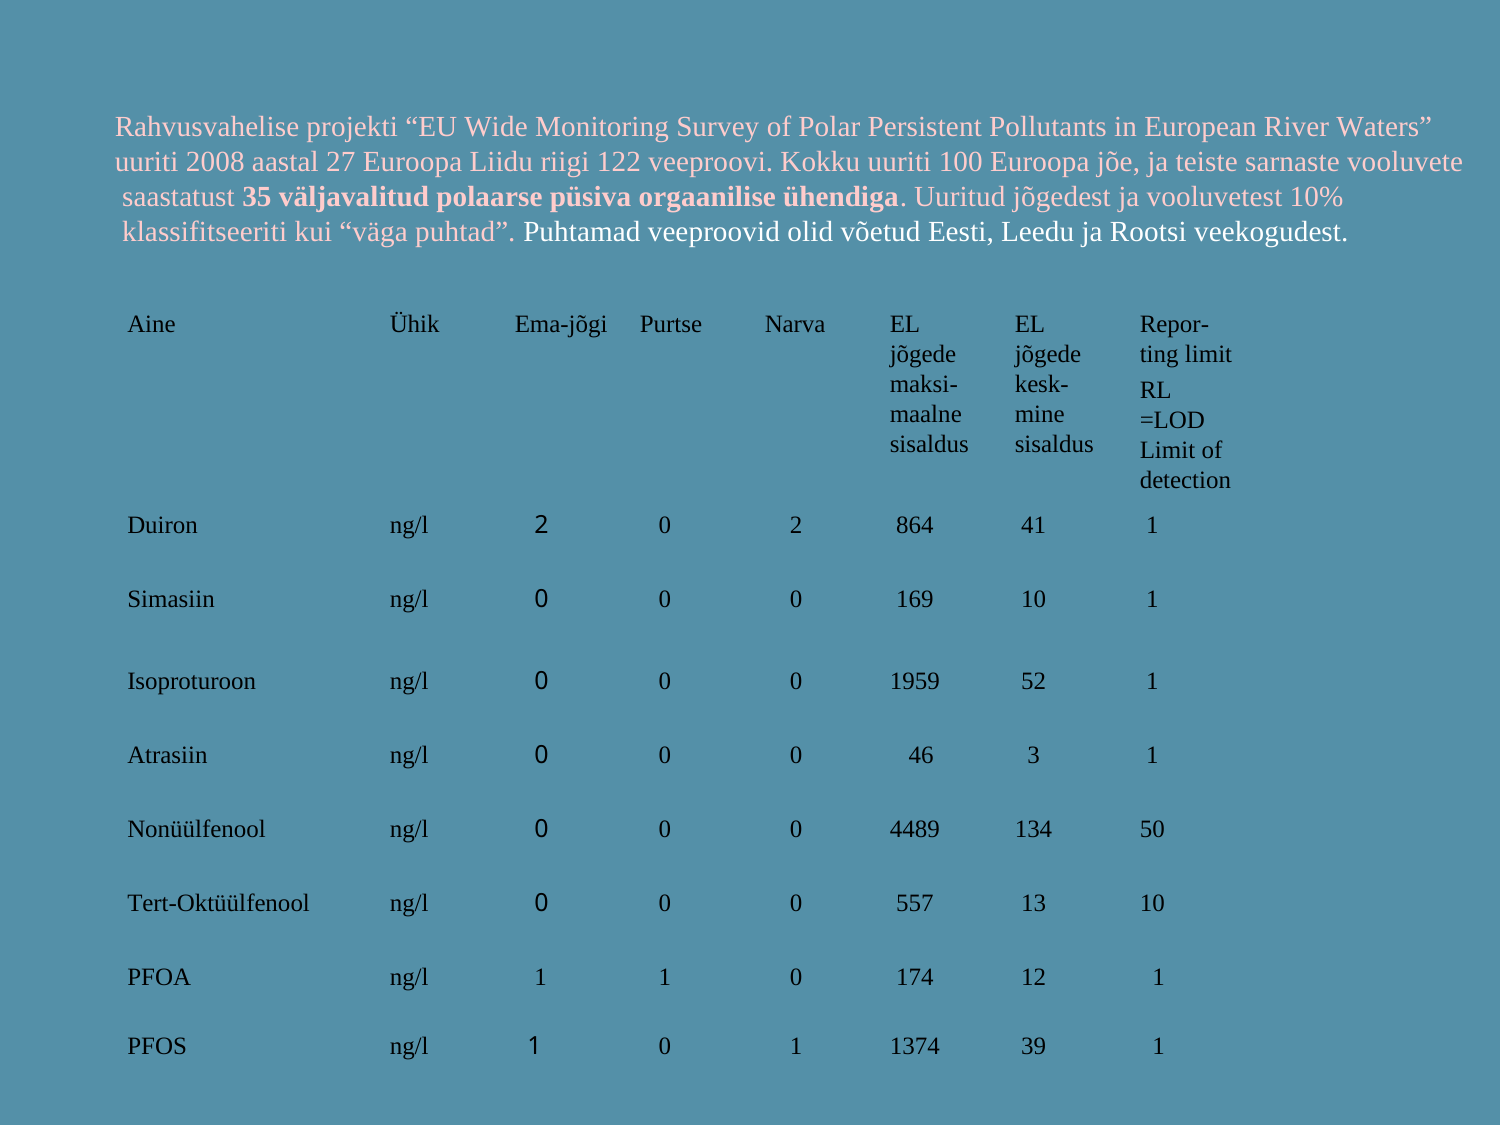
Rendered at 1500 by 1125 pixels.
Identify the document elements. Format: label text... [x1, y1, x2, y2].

table_cell 0 [500, 731, 625, 805]
table_cell 0 [625, 805, 750, 879]
table_cell 0 [625, 501, 750, 575]
table_cell Simasiin [113, 575, 375, 657]
table_cell 0 [750, 879, 875, 953]
table_cell 0 [500, 805, 625, 879]
table_cell 0 [750, 575, 875, 657]
table_cell 1 [1125, 657, 1250, 731]
table_cell 41 [1000, 501, 1125, 575]
table_header Purtse [625, 300, 750, 501]
table_cell 3 [1000, 731, 1125, 805]
table_cell PFOS [113, 1022, 375, 1074]
table_header Ema-jõgi [500, 300, 625, 501]
table_cell 0 [625, 879, 750, 953]
table_cell 46 [875, 731, 1000, 805]
table_cell ng/l [375, 879, 500, 953]
table_cell 134 [1000, 805, 1125, 879]
table_header EL jõgede maksi-maalne sisaldus [875, 300, 1000, 501]
table_cell ng/l [375, 501, 500, 575]
table_cell 864 [875, 501, 1000, 575]
table_cell 557 [875, 879, 1000, 953]
table_cell 2 [500, 501, 625, 575]
table_cell 0 [625, 575, 750, 657]
table_cell 1 [1125, 575, 1250, 657]
table_cell ng/l [375, 575, 500, 657]
table_cell 169 [875, 575, 1000, 657]
table_cell 1374 [875, 1022, 1000, 1074]
table_cell 0 [625, 1022, 750, 1074]
table_header Narva [750, 300, 875, 501]
table_cell 13 [1000, 879, 1125, 953]
table_cell 0 [750, 805, 875, 879]
table_cell 0 [500, 657, 625, 731]
table_header Aine [113, 300, 375, 501]
table_cell 0 [750, 657, 875, 731]
table_cell 52 [1000, 657, 1125, 731]
table_cell Nonüülfenool [113, 805, 375, 879]
table_header Ühik [375, 300, 500, 501]
table_cell ng/l [375, 731, 500, 805]
table_cell 1 [500, 953, 625, 1022]
table_cell 10 [1000, 575, 1125, 657]
table_cell 2 [750, 501, 875, 575]
table_cell PFOA [113, 953, 375, 1022]
table_cell ng/l [375, 657, 500, 731]
table_cell 0 [625, 657, 750, 731]
table_cell ng/l [375, 1022, 500, 1074]
table_cell 39 [1000, 1022, 1125, 1074]
text_box Rahvusvahelise projekti “EU Wide Monitoring Survey of Polar Persistent Pollutants in European River Waters” uuriti 2008 aastal 27 Euroopa Liidu riigi 122 veeproovi. Kokku uuriti 100 Euroopa jõe, ja teiste sarnaste vooluvete saastatust 35 väljavalitud polaarse püsiva orgaanilise ühendiga. Uuritud jõgedest ja vooluvetest 10% klassifitseeriti kui “väga puhtad”. Puhtamad veeproovid olid võetud Eesti, Leedu ja Rootsi veekogudest. [99, 99, 1500, 256]
table_cell 1 [1125, 1022, 1250, 1074]
table_cell 0 [750, 731, 875, 805]
table_cell Duiron [113, 501, 375, 575]
table_cell 12 [1000, 953, 1125, 1022]
table_header EL jõgede kesk-mine sisaldus [1000, 300, 1125, 501]
table_header Repor-ting limit RL =LOD Limit of detection [1125, 300, 1250, 501]
table_cell 10 [1125, 879, 1250, 953]
table_cell 0 [500, 575, 625, 657]
table_cell 0 [625, 731, 750, 805]
table_cell Tert-Oktüülfenool [113, 879, 375, 953]
table_cell 50 [1125, 805, 1250, 879]
table_cell 0 [750, 953, 875, 1022]
table_cell 174 [875, 953, 1000, 1022]
table_cell 1 [1125, 731, 1250, 805]
table_cell 4489 [875, 805, 1000, 879]
table_cell Isoproturoon [113, 657, 375, 731]
table_cell Atrasiin [113, 731, 375, 805]
table_cell 1 [500, 1022, 625, 1074]
table_cell ng/l [375, 953, 500, 1022]
table_cell 1 [1125, 953, 1250, 1022]
table_cell ng/l [375, 805, 500, 879]
table_cell 1 [1125, 501, 1250, 575]
table_cell 1 [750, 1022, 875, 1074]
table_cell 1959 [875, 657, 1000, 731]
table_cell 0 [500, 879, 625, 953]
table_cell 1 [625, 953, 750, 1022]
